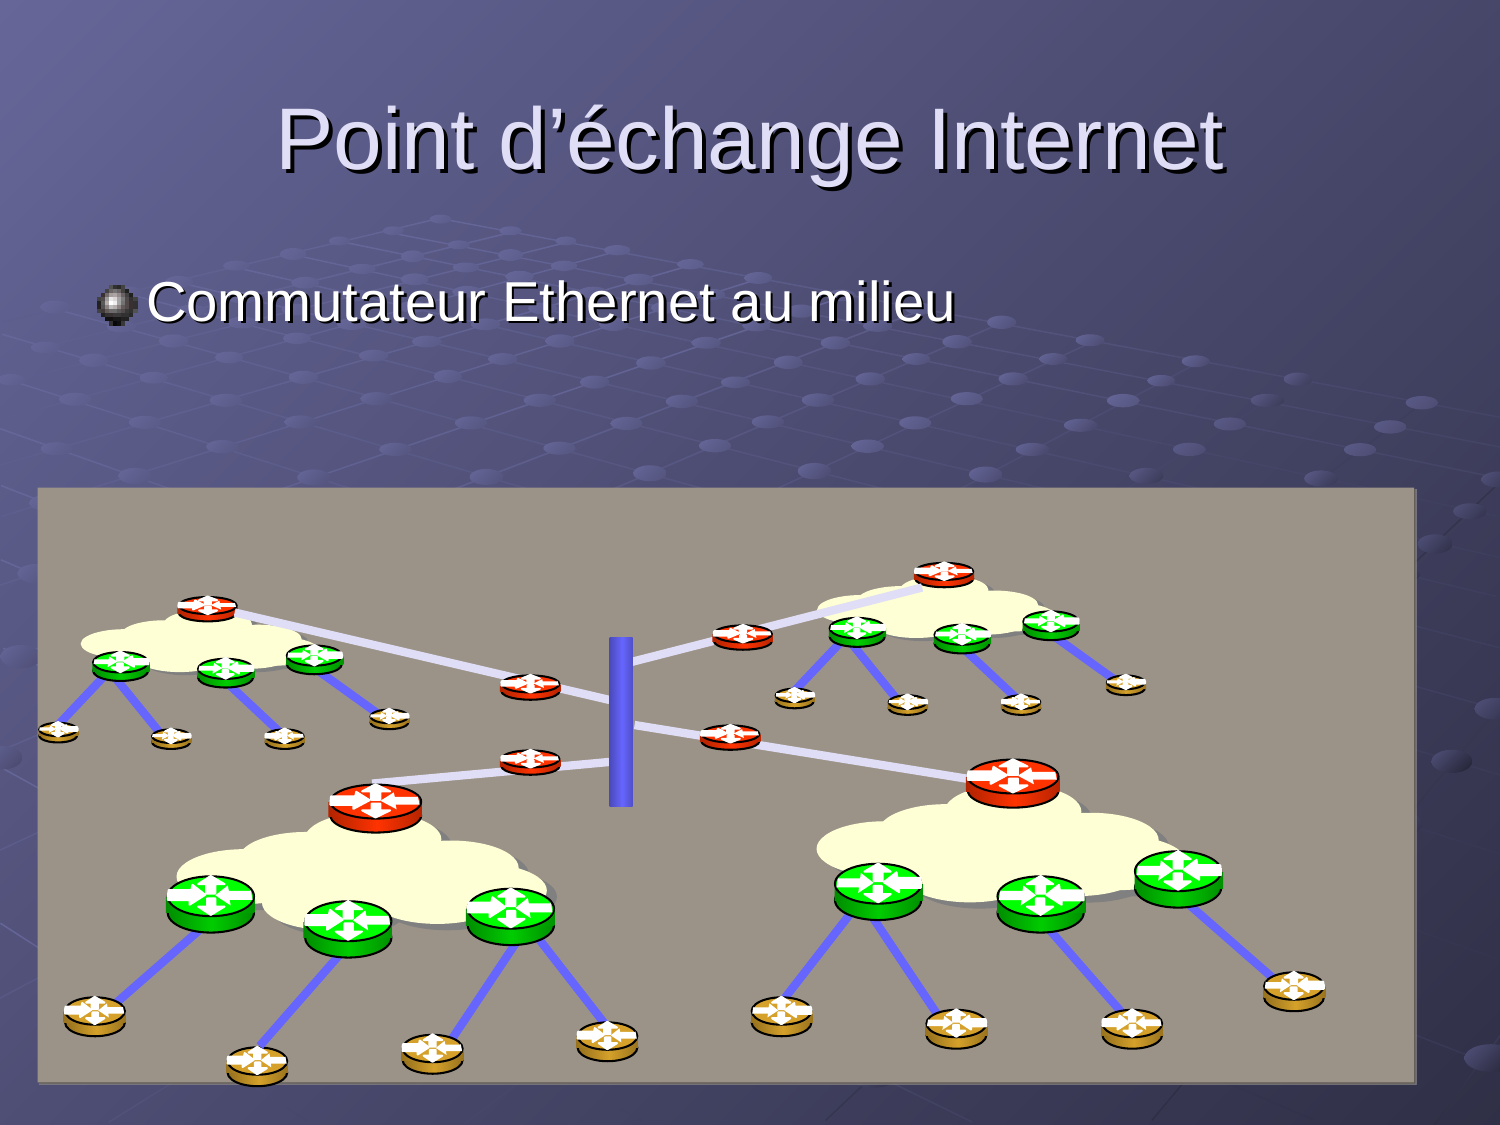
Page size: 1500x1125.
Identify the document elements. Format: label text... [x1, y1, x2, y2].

list Commutateur Ethernet au milieu [75, 262, 1426, 1007]
text_box [37, 487, 1415, 1087]
title Point d’échange Internet [75, 45, 1426, 233]
